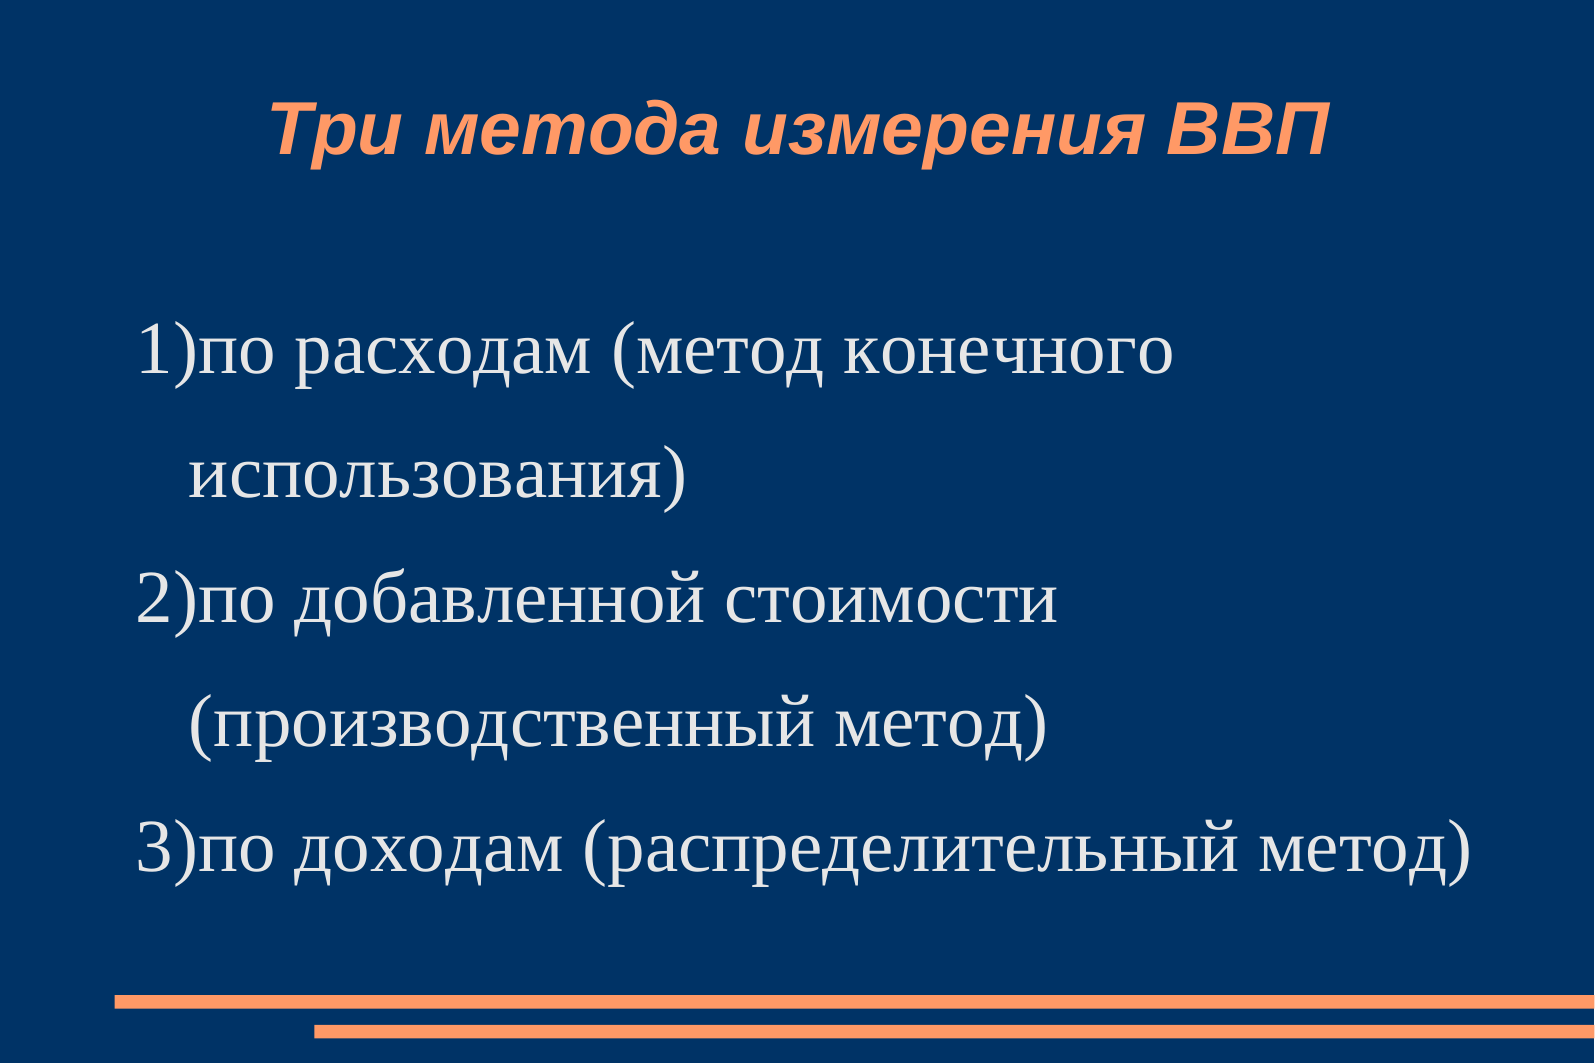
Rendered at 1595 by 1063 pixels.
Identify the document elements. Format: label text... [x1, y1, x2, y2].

title Три метода измерения ВВП [117, 39, 1479, 218]
list по расходам (метод конечного использования) по добавленной стоимости (производственный метод) по доходам (распределительный метод) [118, 265, 1506, 945]
